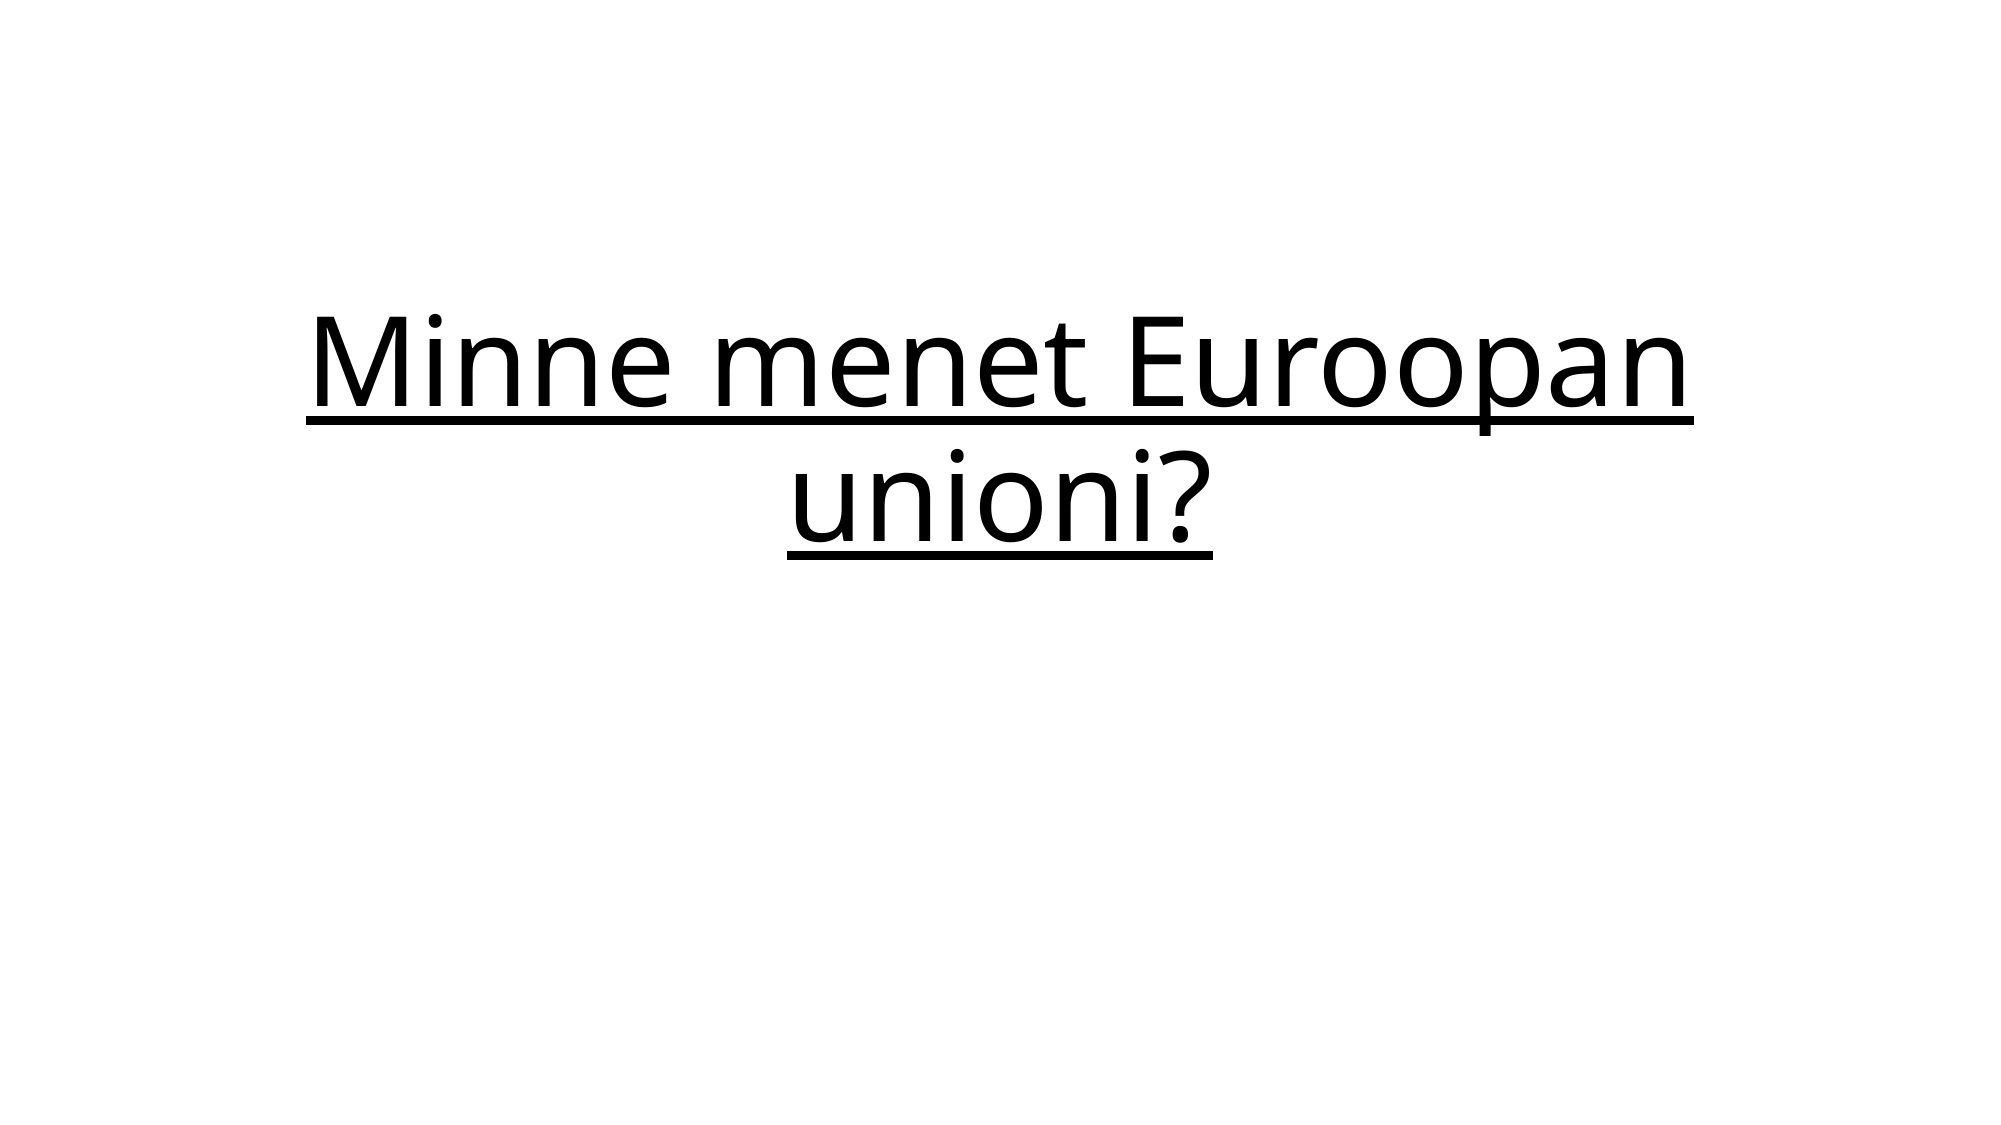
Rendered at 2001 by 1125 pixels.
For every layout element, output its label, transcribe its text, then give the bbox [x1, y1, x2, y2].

title Minne menet Euroopan unioni? [249, 184, 1750, 576]
